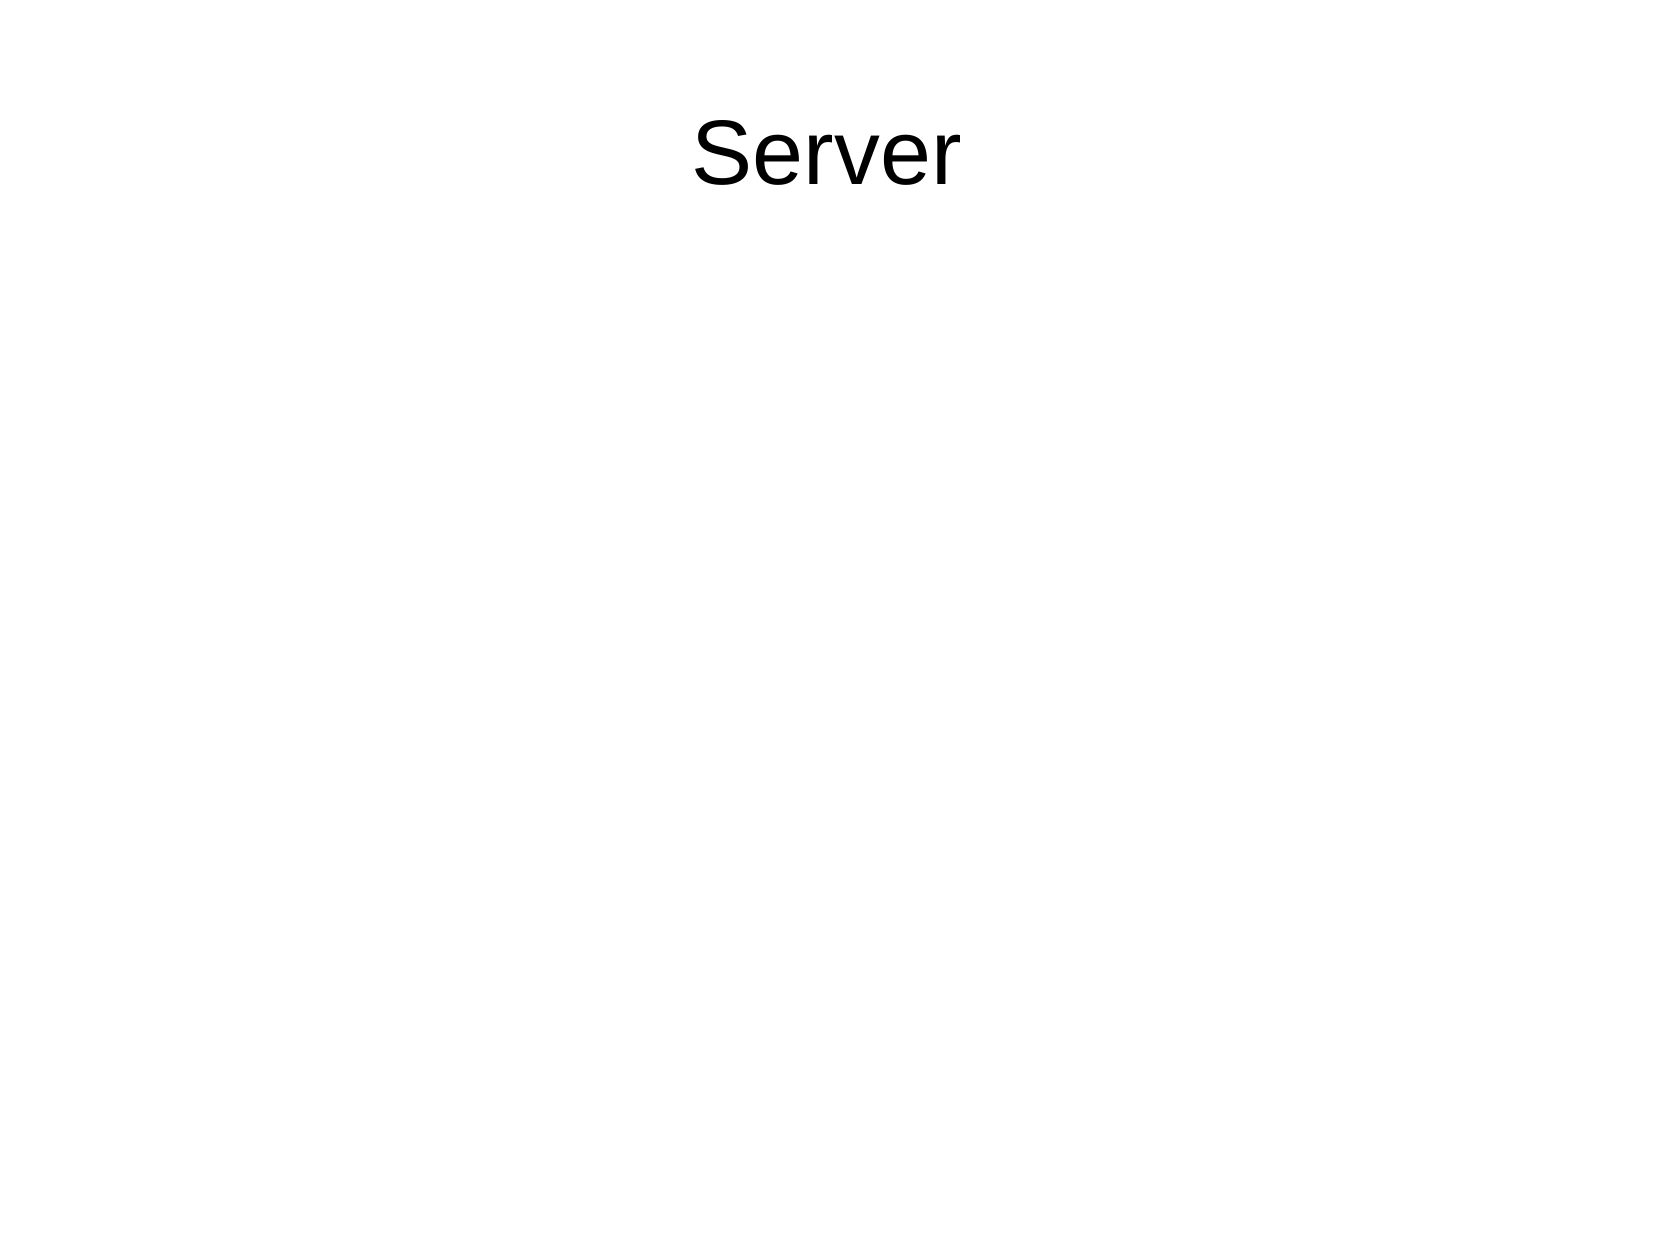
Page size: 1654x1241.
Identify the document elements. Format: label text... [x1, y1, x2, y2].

title Server [82, 49, 1571, 257]
